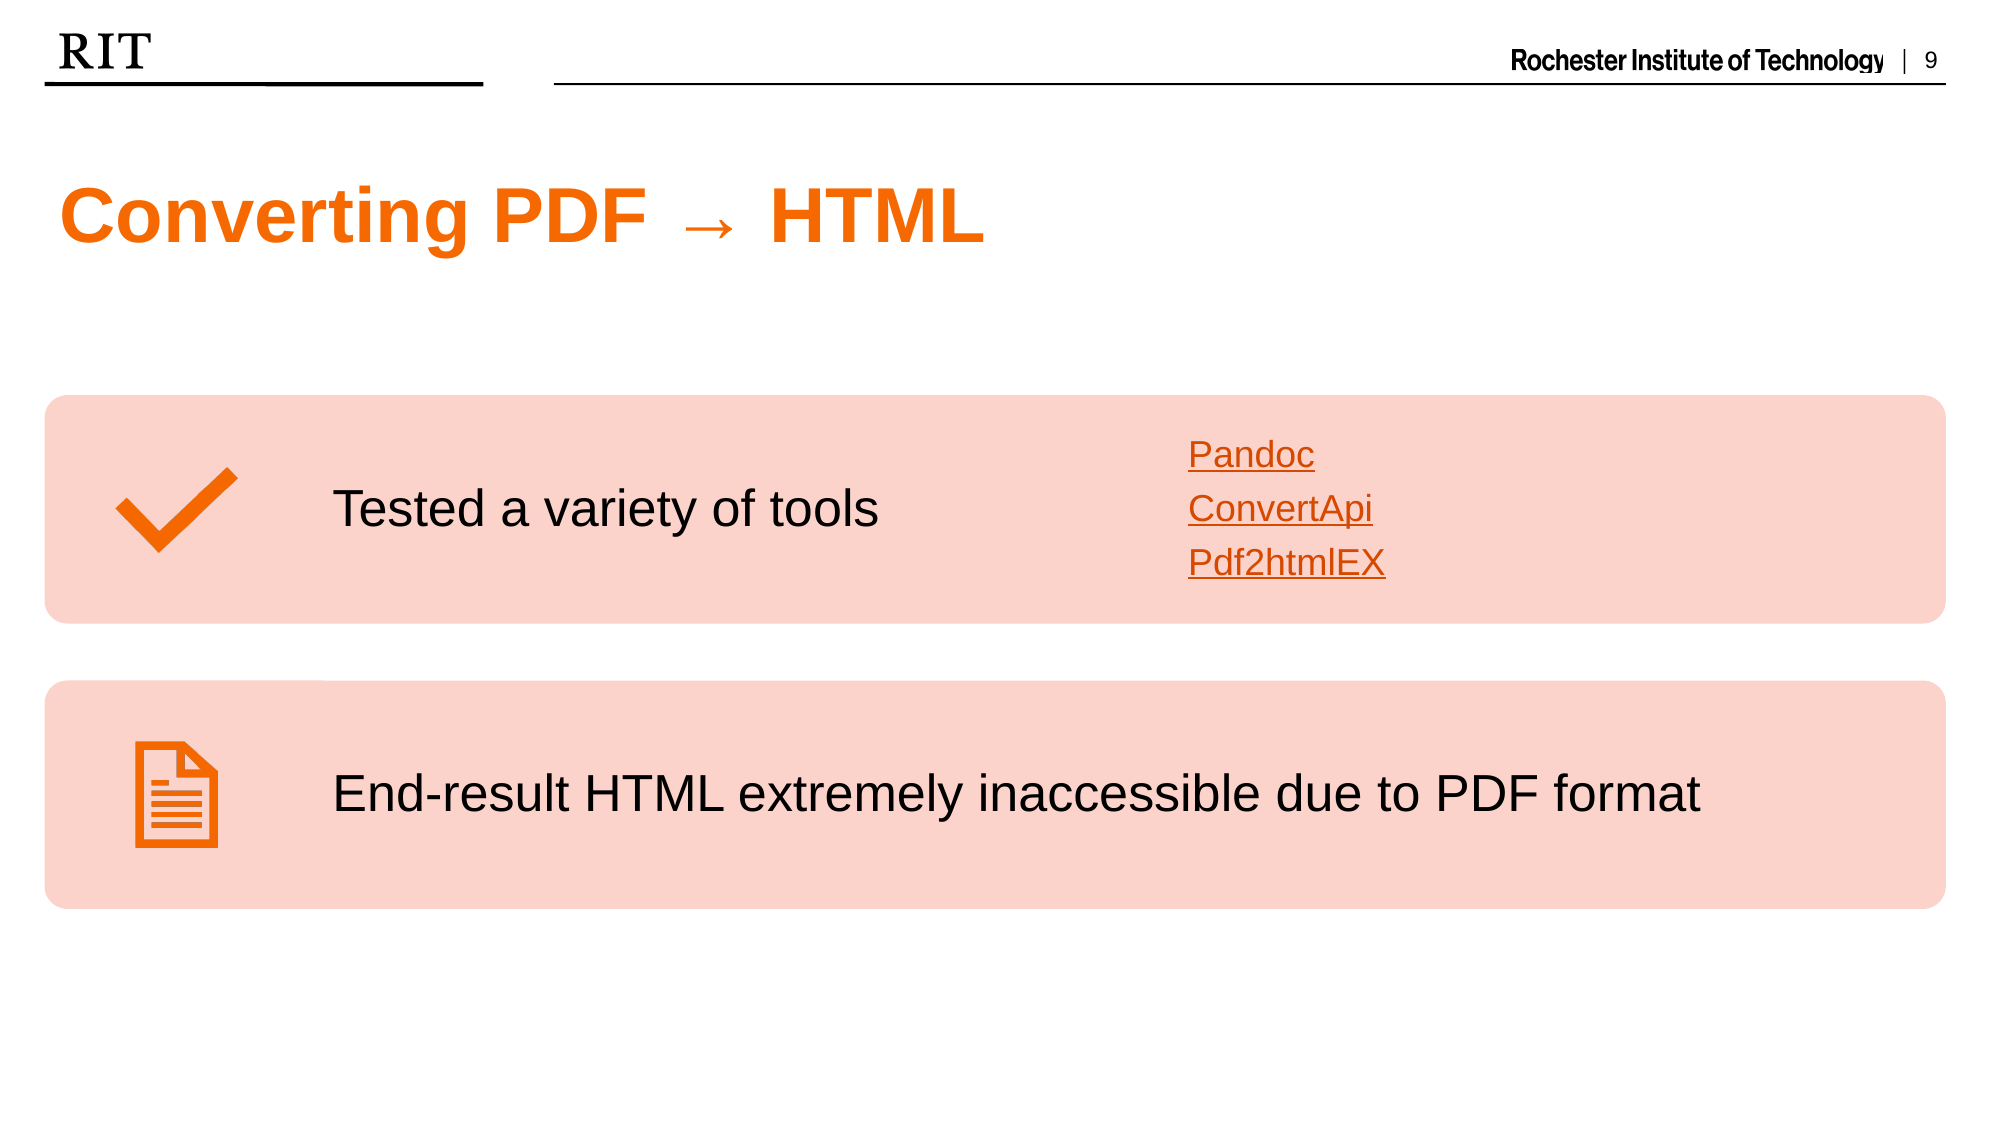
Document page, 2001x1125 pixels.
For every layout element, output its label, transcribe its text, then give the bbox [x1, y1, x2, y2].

text_box [44, 680, 308, 909]
text_box Converting PDF → HTML [44, 157, 1946, 272]
text_box Pandoc ConvertApi Pdf2htmlEX [1163, 395, 1946, 624]
text_box End-result HTML extremely inaccessible due to PDF format [308, 680, 1946, 909]
text_box [44, 395, 308, 624]
text_box Tested a variety of tools [308, 395, 1163, 624]
picture [58, 32, 151, 69]
picture [1512, 49, 1883, 73]
